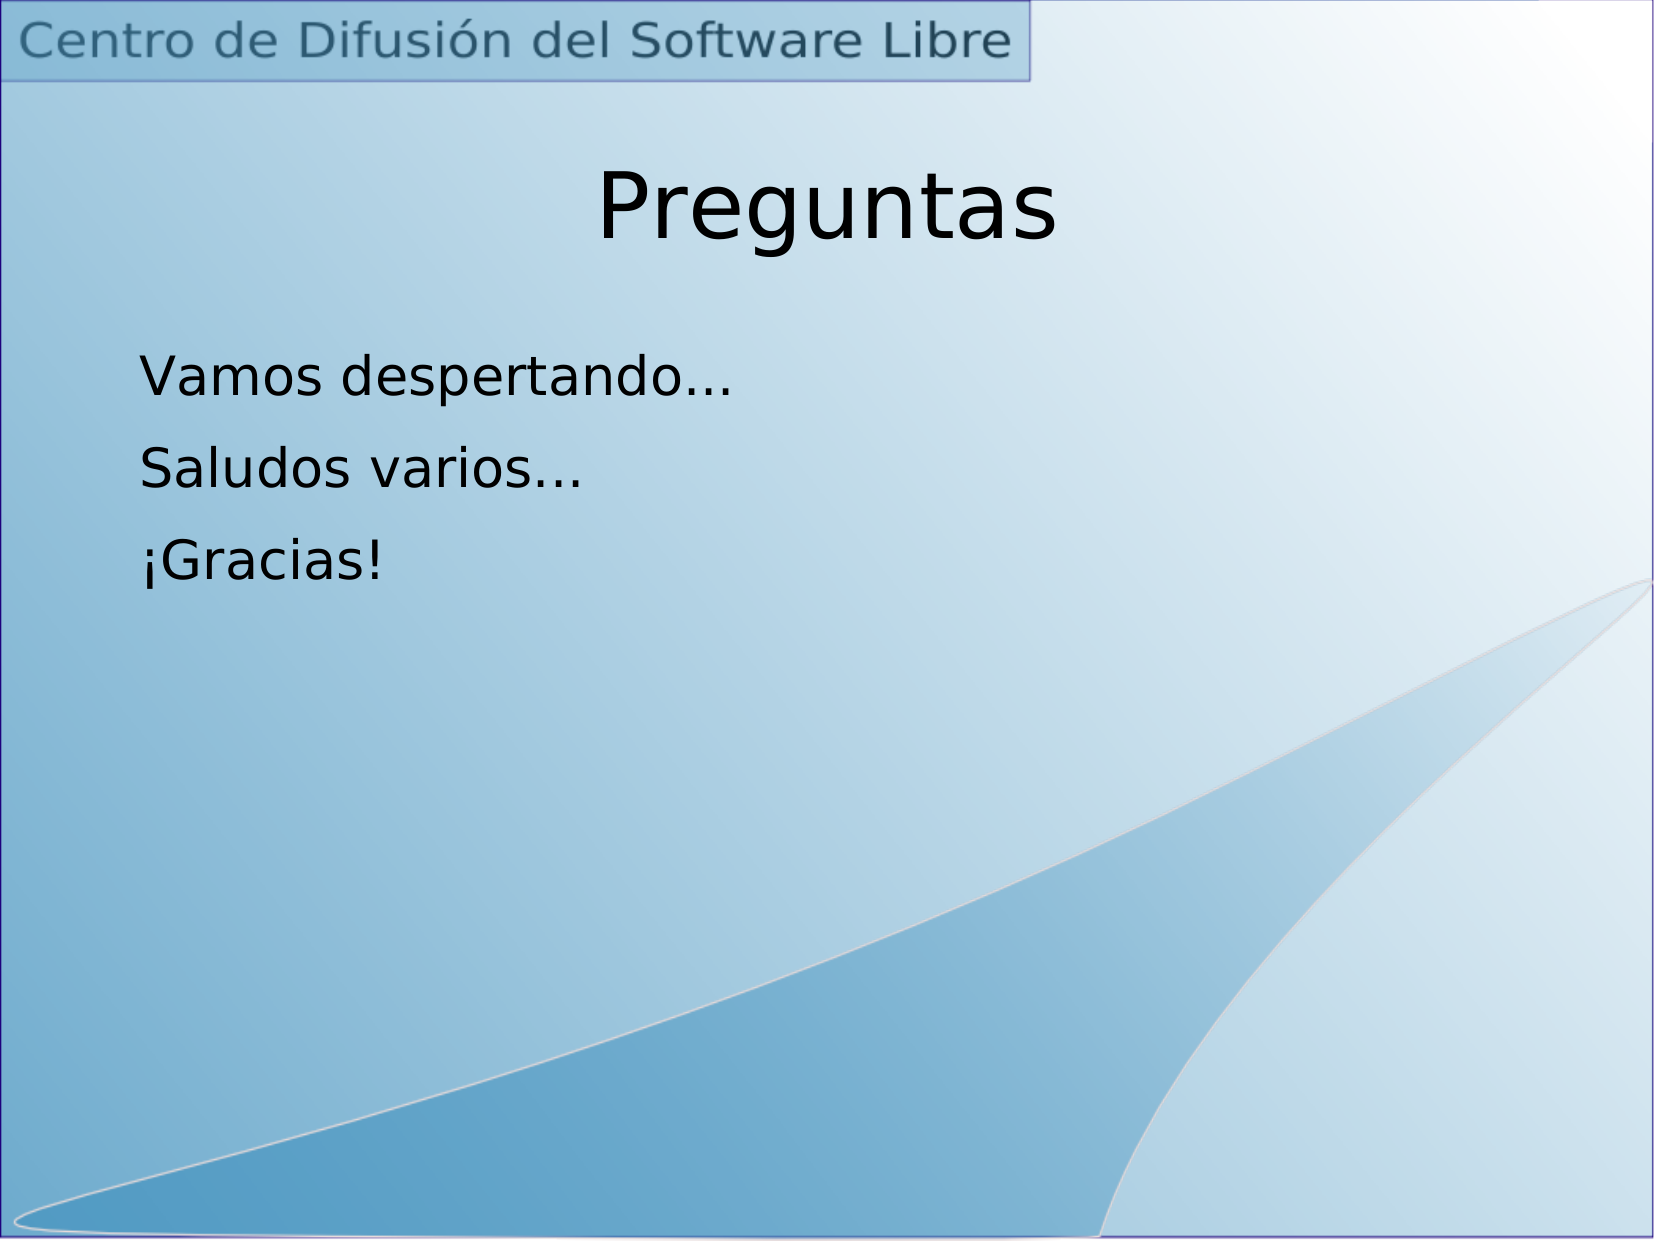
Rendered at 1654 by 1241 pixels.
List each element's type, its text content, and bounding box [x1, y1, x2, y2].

list Vamos despertando... Saludos varios... ¡Gracias! [121, 344, 1534, 1127]
title Preguntas [121, 102, 1534, 311]
picture [0, 0, 1654, 1241]
